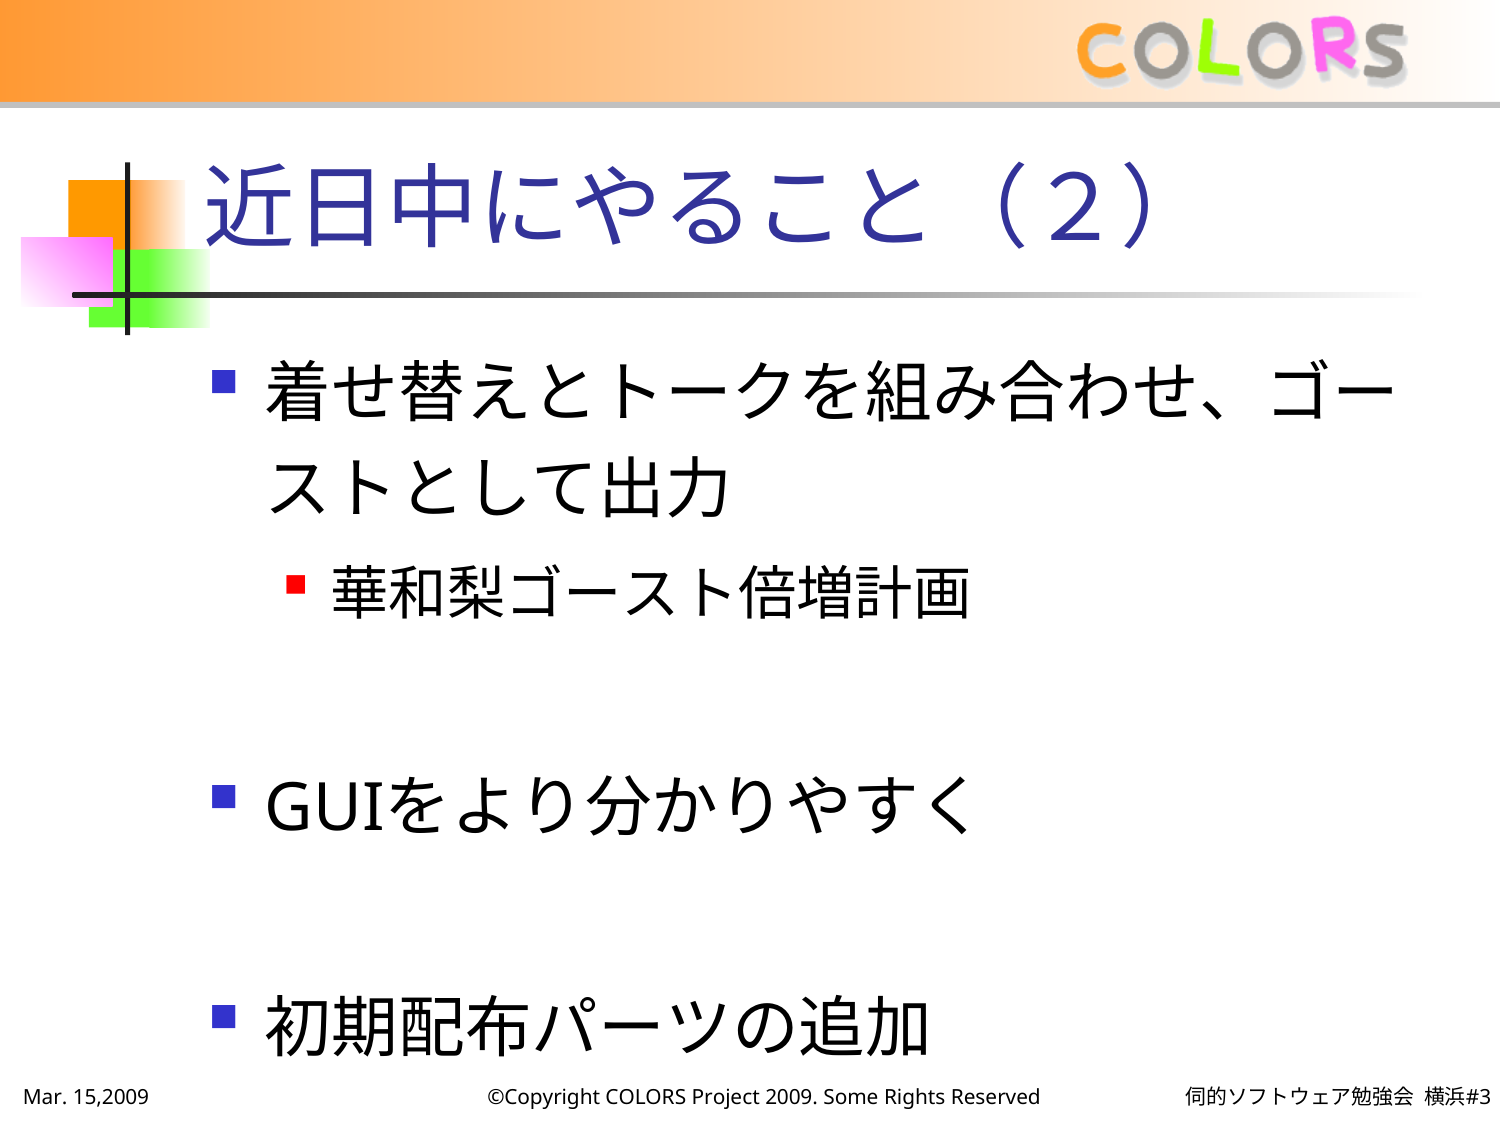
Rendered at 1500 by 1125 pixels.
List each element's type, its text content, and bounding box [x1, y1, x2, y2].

title 近日中にやること（２） [188, 35, 1468, 276]
list 着せ替えとトークを組み合わせ、ゴーストとして出力 華和梨ゴースト倍増計画 GUIをより分かりやすく 初期配布パーツの追加 [193, 331, 1469, 1007]
